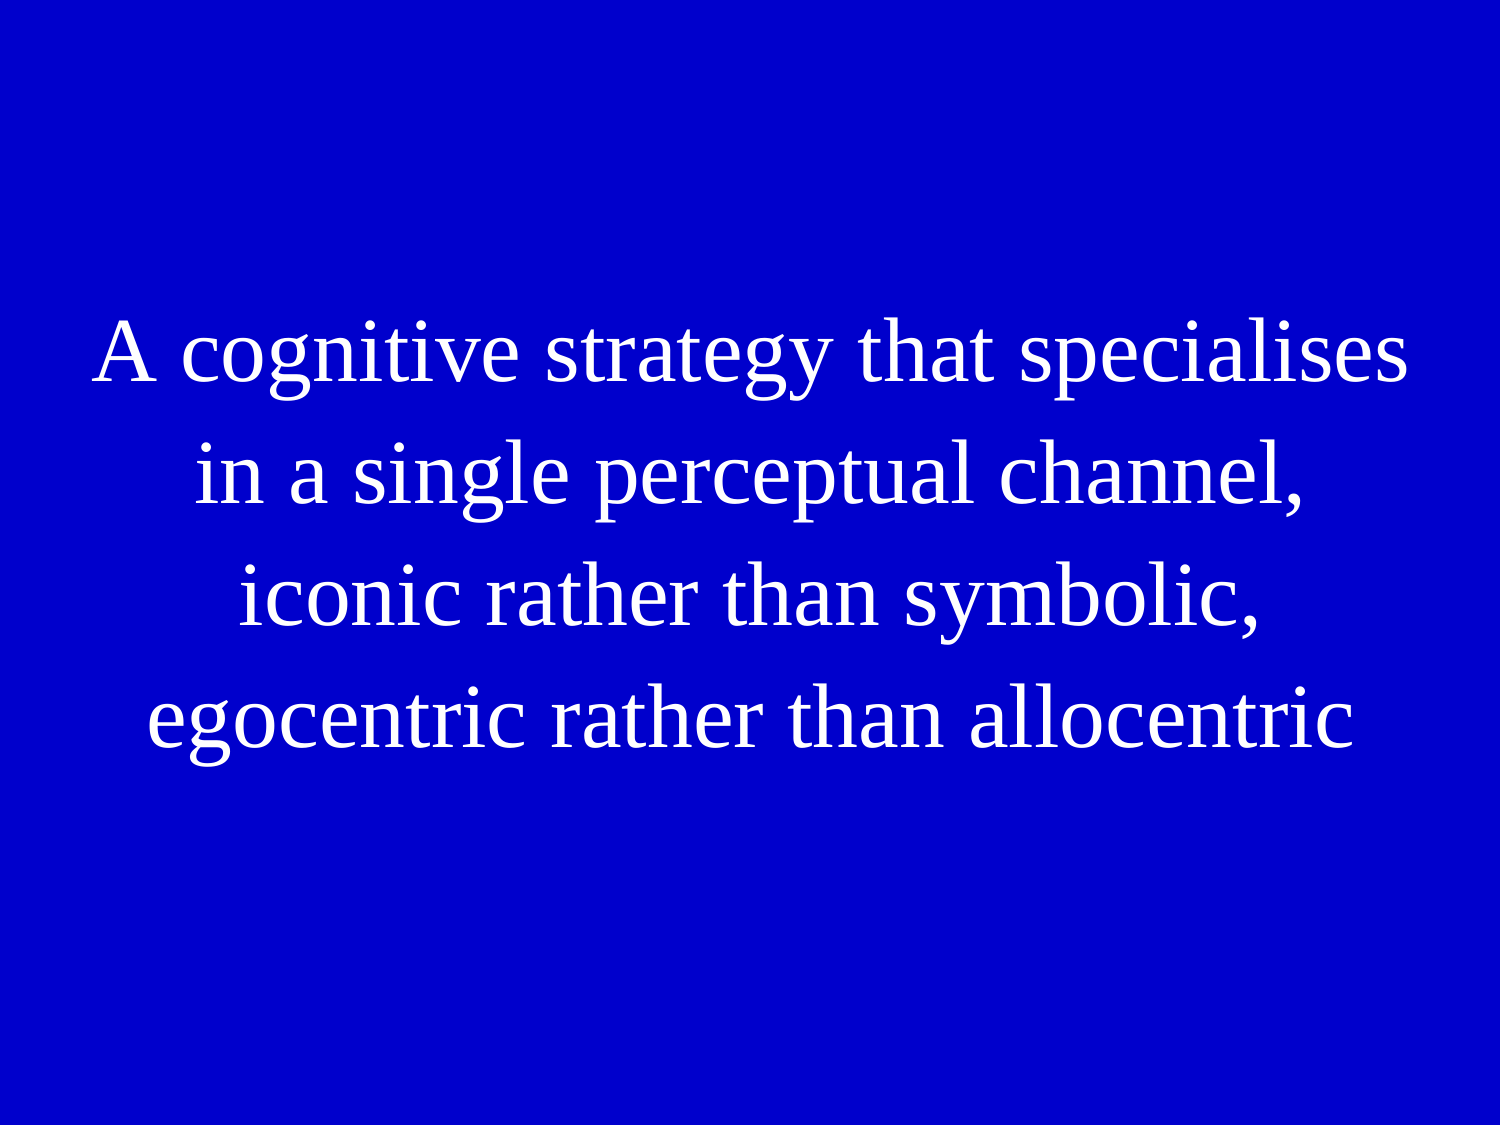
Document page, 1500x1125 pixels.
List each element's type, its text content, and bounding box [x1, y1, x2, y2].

title A cognitive strategy that specialises in a single perceptual channel, iconic rather than symbolic, egocentric rather than allocentric [31, 273, 1472, 774]
